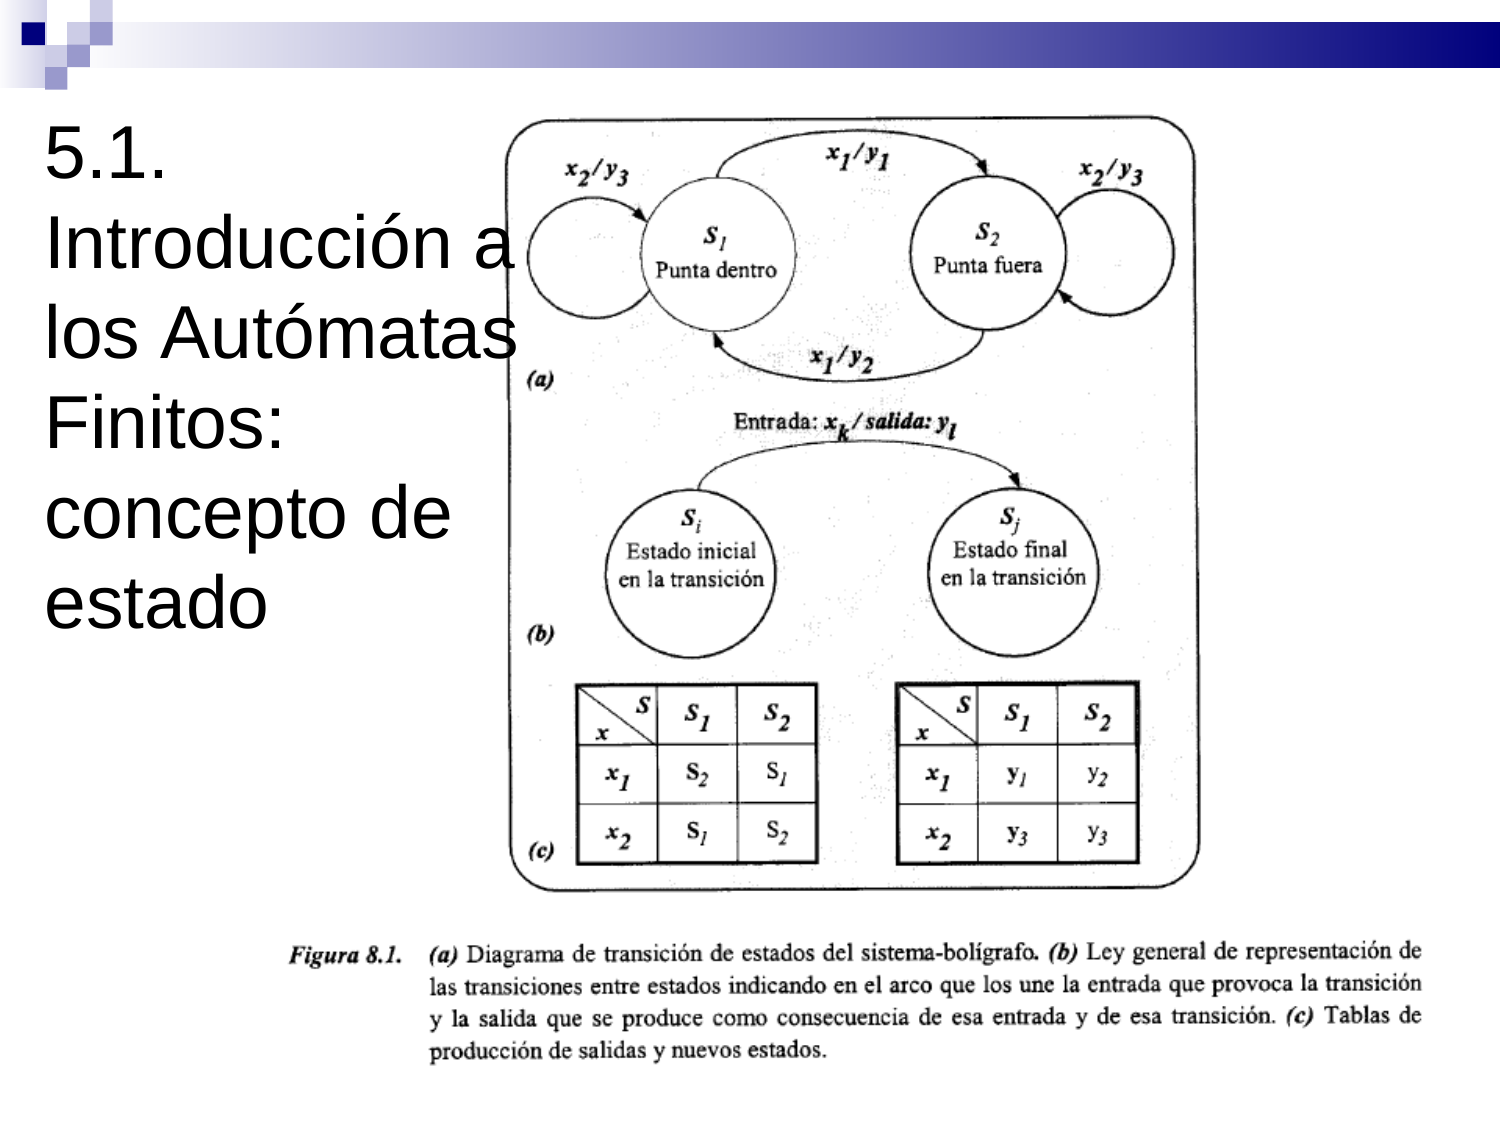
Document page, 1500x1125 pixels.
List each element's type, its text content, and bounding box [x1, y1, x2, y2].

title 5.1. Introducción a los Autómatas Finitos: concepto de estado [29, 78, 538, 669]
text_box [277, 101, 1459, 1070]
